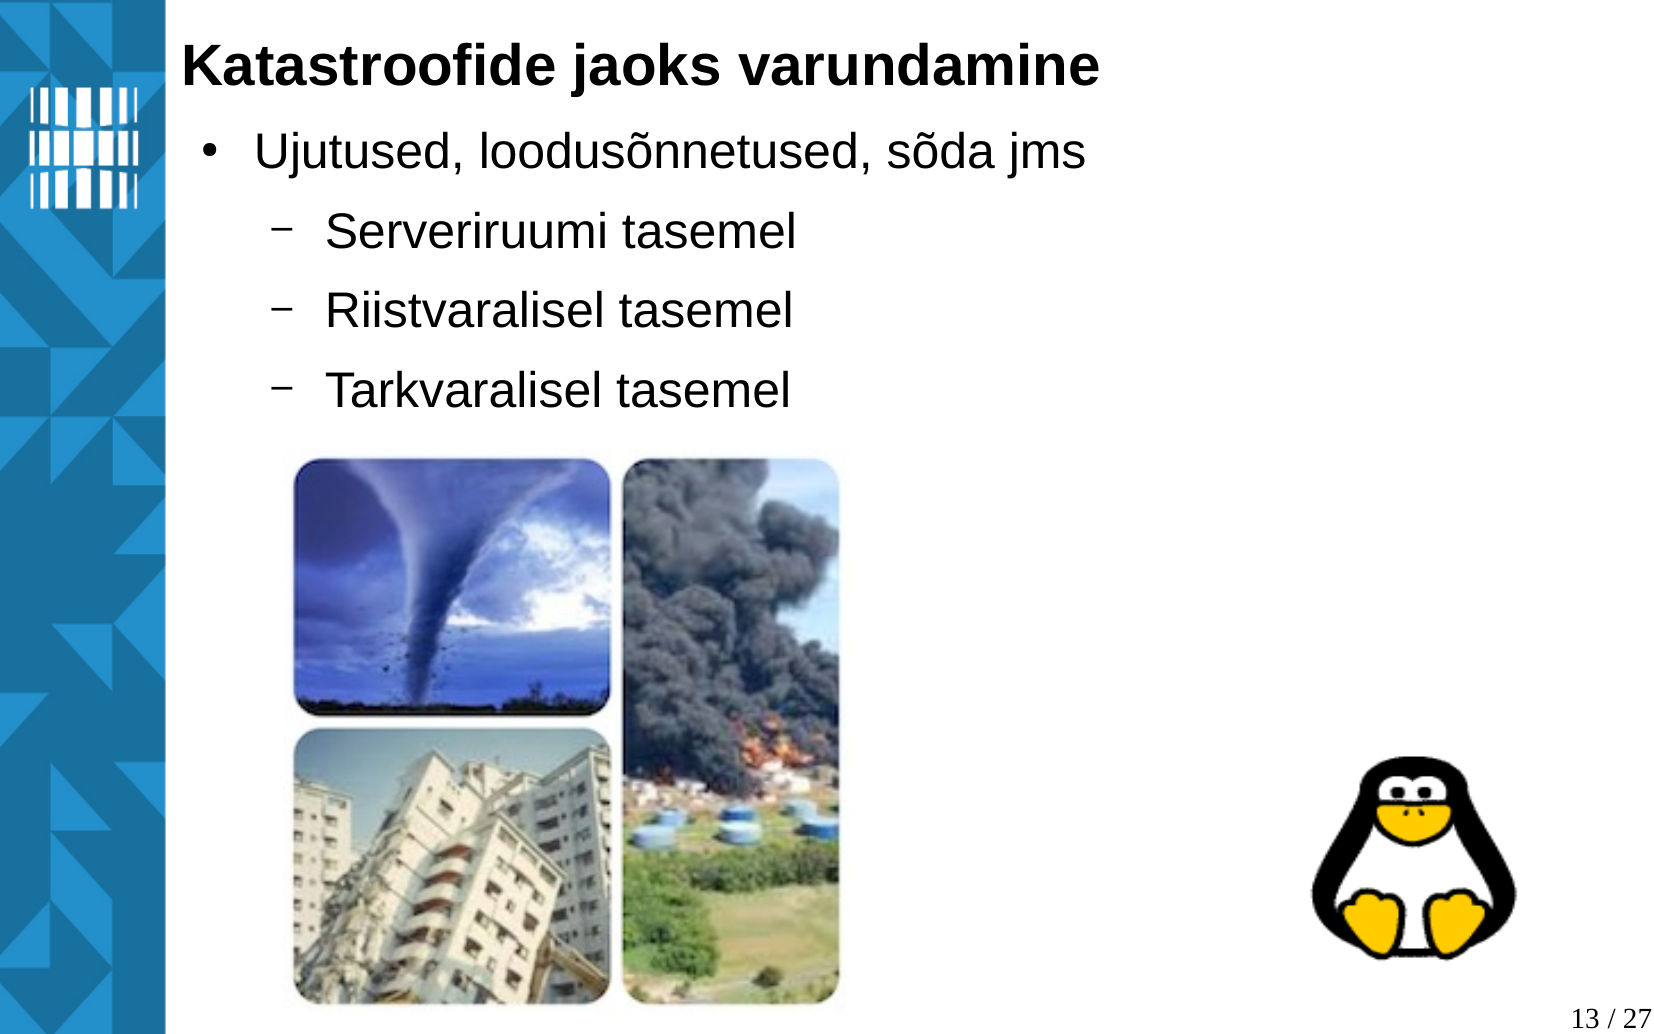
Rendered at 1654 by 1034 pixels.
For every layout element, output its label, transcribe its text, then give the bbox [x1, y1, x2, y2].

picture [1240, 696, 1584, 983]
list Ujutused, loodusõnnetused, sõda jms Serveriruumi tasemel Riistvaralisel tasemel Tarkvaralisel tasemel [183, 123, 1170, 449]
title Katastroofide jaoks varundamine [181, 23, 1241, 107]
picture [283, 448, 851, 1016]
